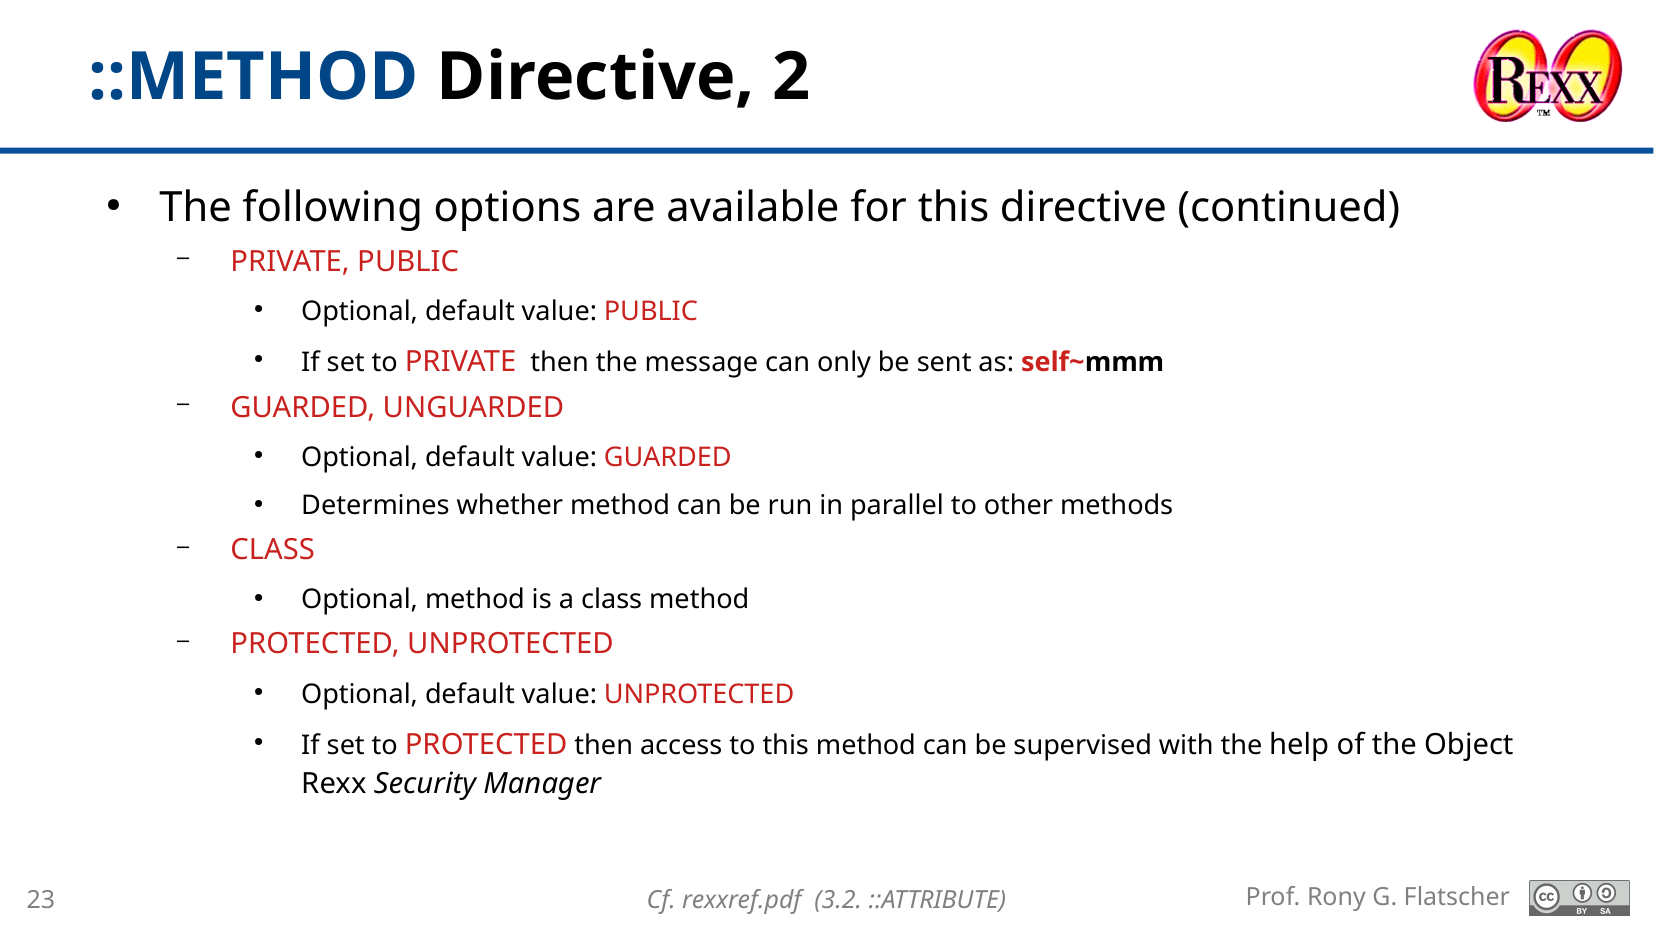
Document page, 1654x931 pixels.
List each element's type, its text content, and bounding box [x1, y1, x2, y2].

title ::METHOD Directive, 2 [29, 0, 1654, 148]
text_box Cf. rexxref.pdf (3.2. ::ATTRIBUTE) [0, 874, 1654, 922]
list The following options are available for this directive (continued) PRIVATE, PUBLIC Optional, default value: PUBLIC If set to PRIVATE then the message can only be sent as: self~mmm GUARDED, UNGUARDED Optional, default value: GUARDED Determines whether method can be run in parallel to other methods CLASS Optional, method is a class method PROTECTED, UNPROTECTED Optional, default value: UNPROTECTED If set to PROTECTED then access to this method can be supervised with the help of the Object Rexx Security Manager [88, 177, 1577, 857]
